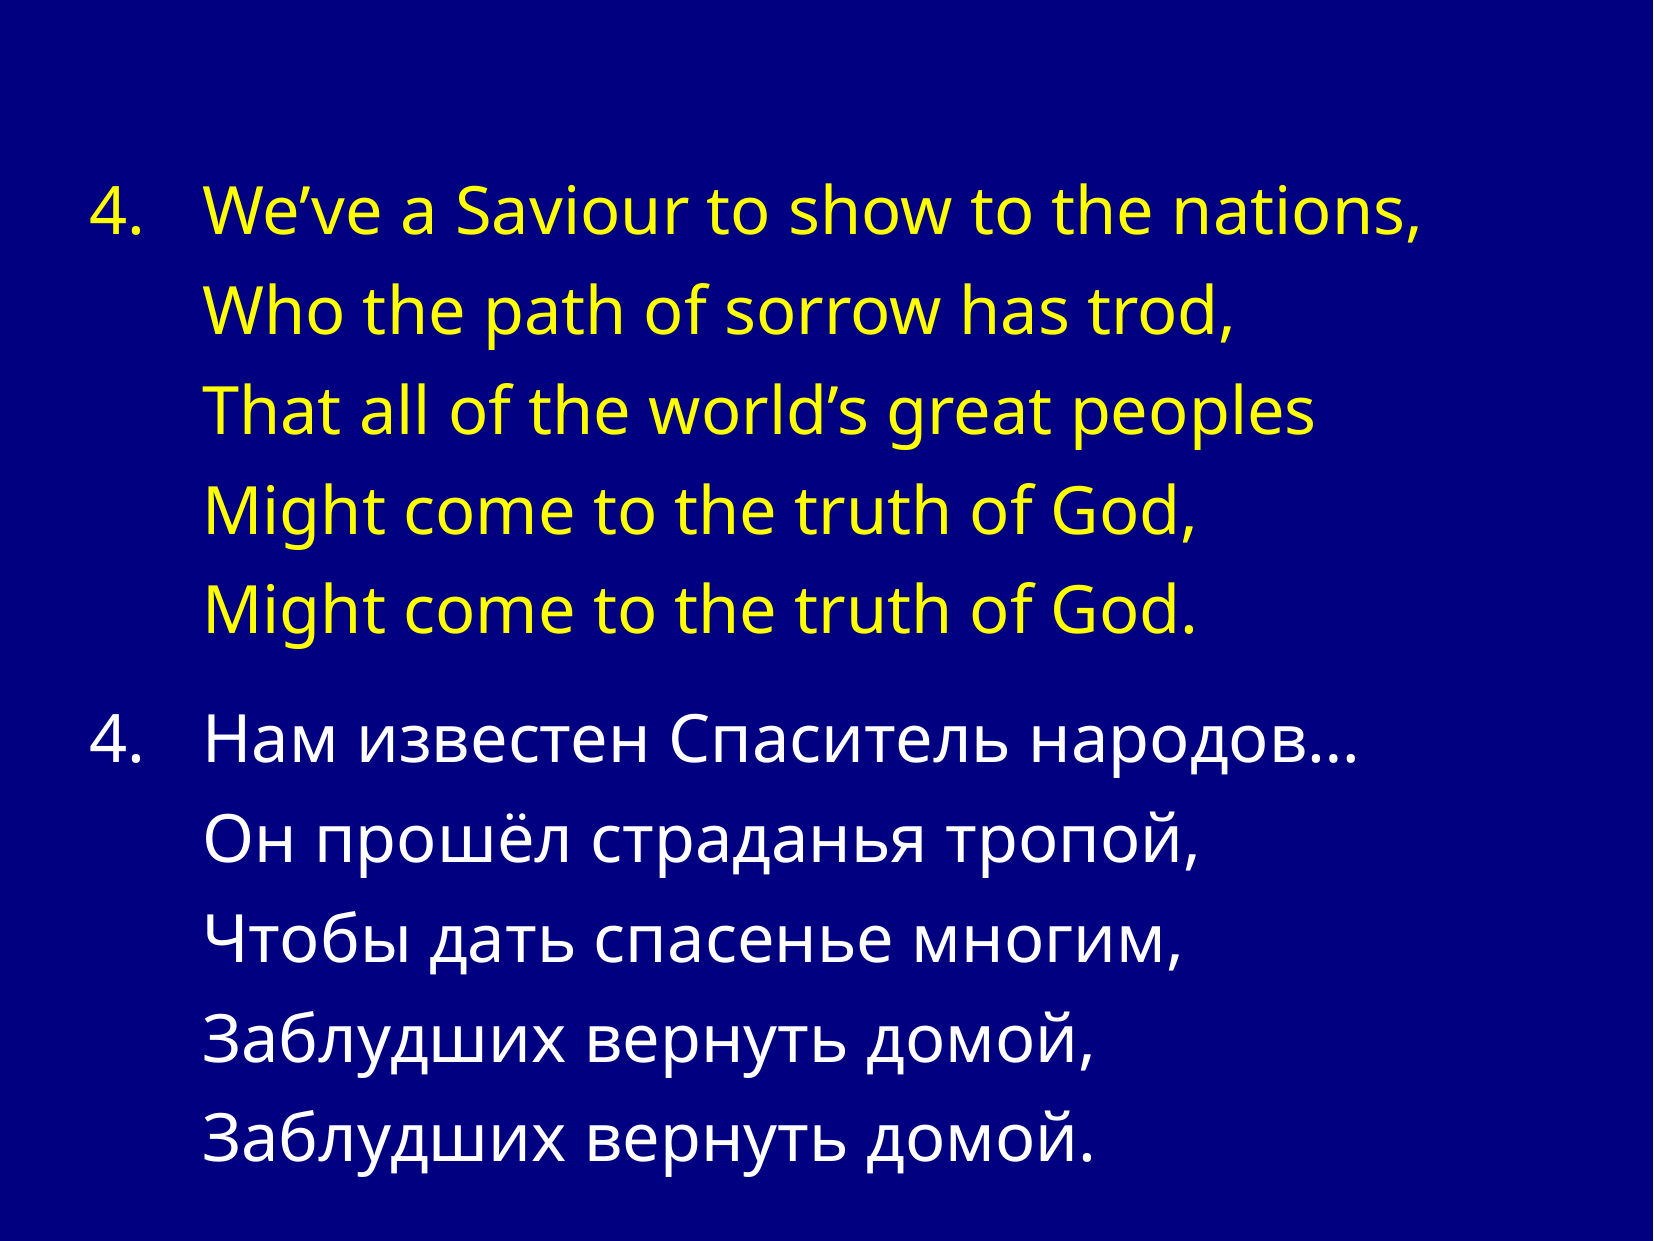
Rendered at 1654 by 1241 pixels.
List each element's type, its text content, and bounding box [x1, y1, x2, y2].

text_box 4. We’ve a Saviour to show to the nations, Who the path of sorrow has trod, That all of the world’s great peoples Might come to the truth of God, Might come to the truth of God. [75, 56, 1576, 638]
text_box 4. Нам известен Спаситель народов… Он прошёл страданья тропой, Чтобы дать спасенье многим, Заблудших вернуть домой, Заблудших вернуть домой. [75, 675, 1576, 1163]
